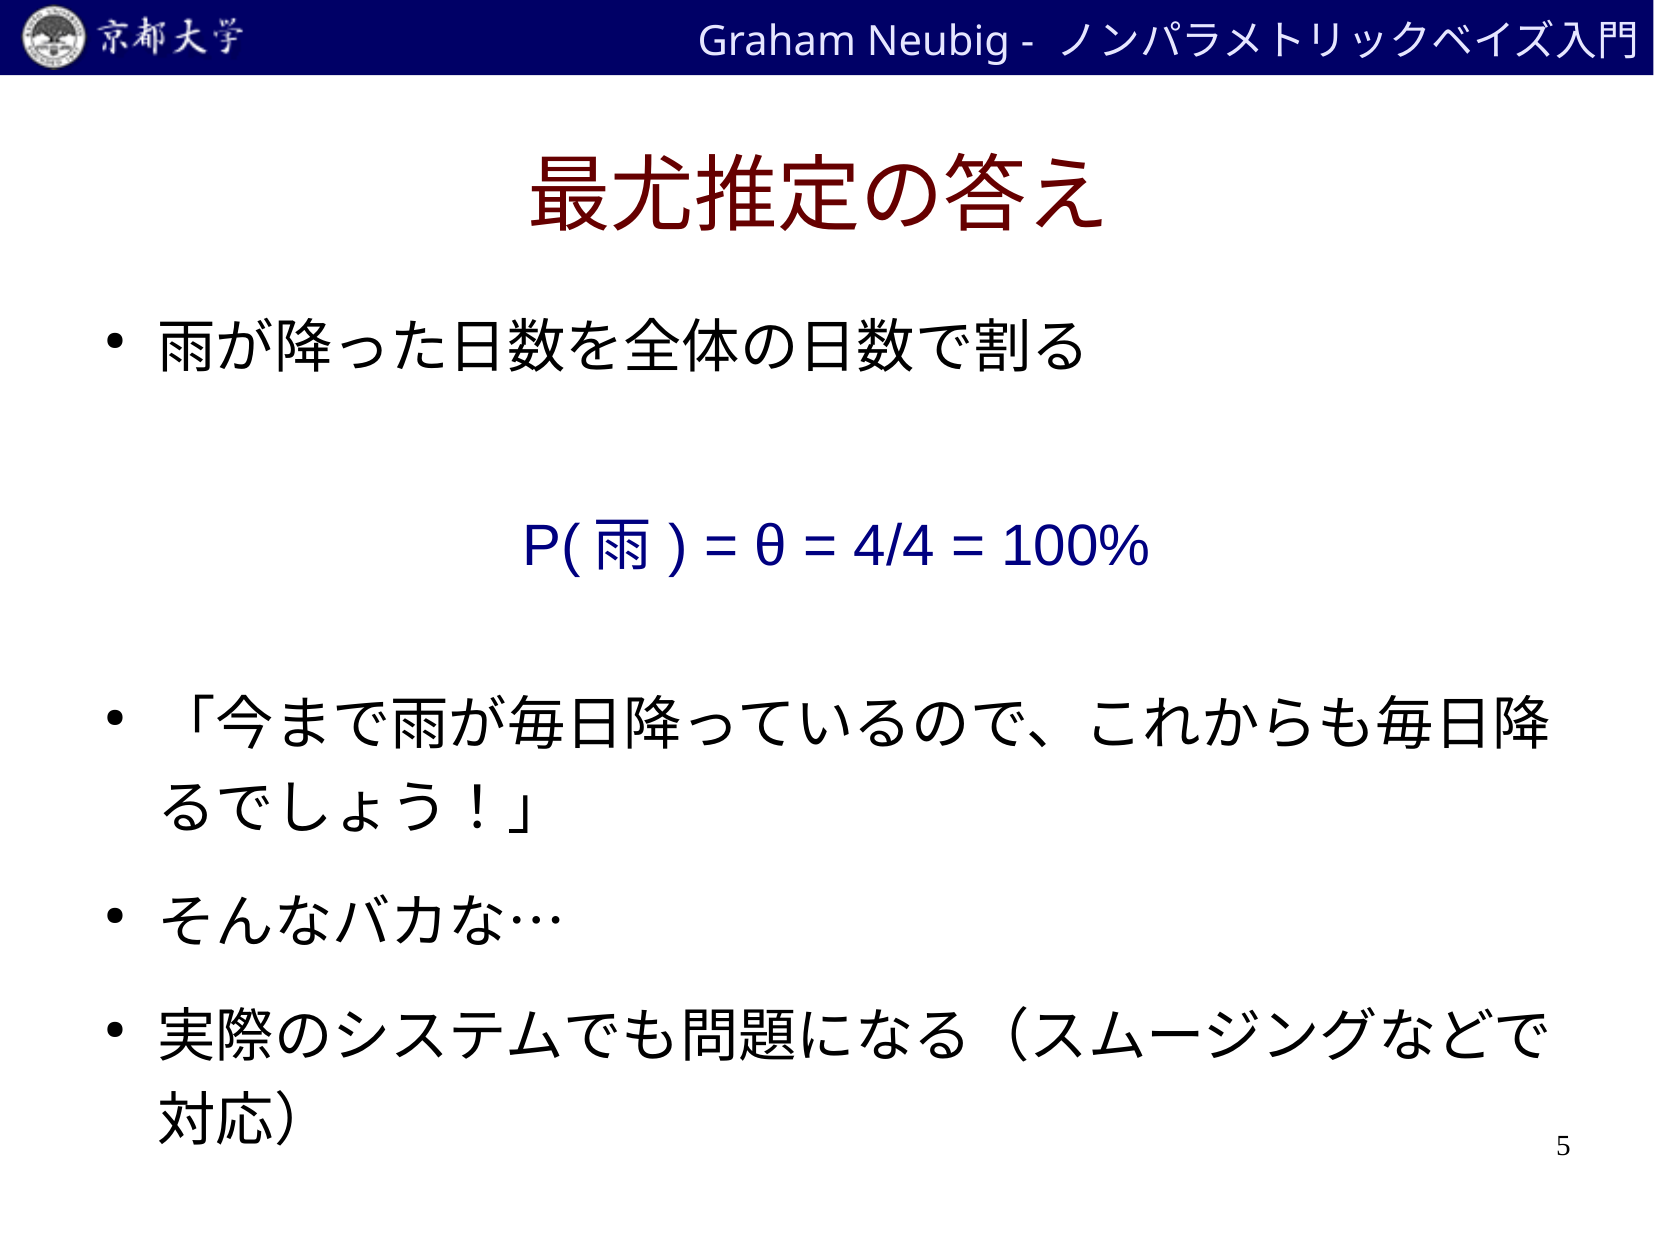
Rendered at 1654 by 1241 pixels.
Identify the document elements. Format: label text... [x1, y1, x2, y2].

title 最尤推定の答え [75, 100, 1564, 277]
list 雨が降った日数を全体の日数で割る P(雨) = θ = 4/4 = 100% 「今まで雨が毎日降っているので、これからも毎日降るでしょう！」 そんなバカな… 実際のシステムでも問題になる（スムージングなどで対応） [86, 300, 1576, 1104]
picture [0, 0, 247, 70]
